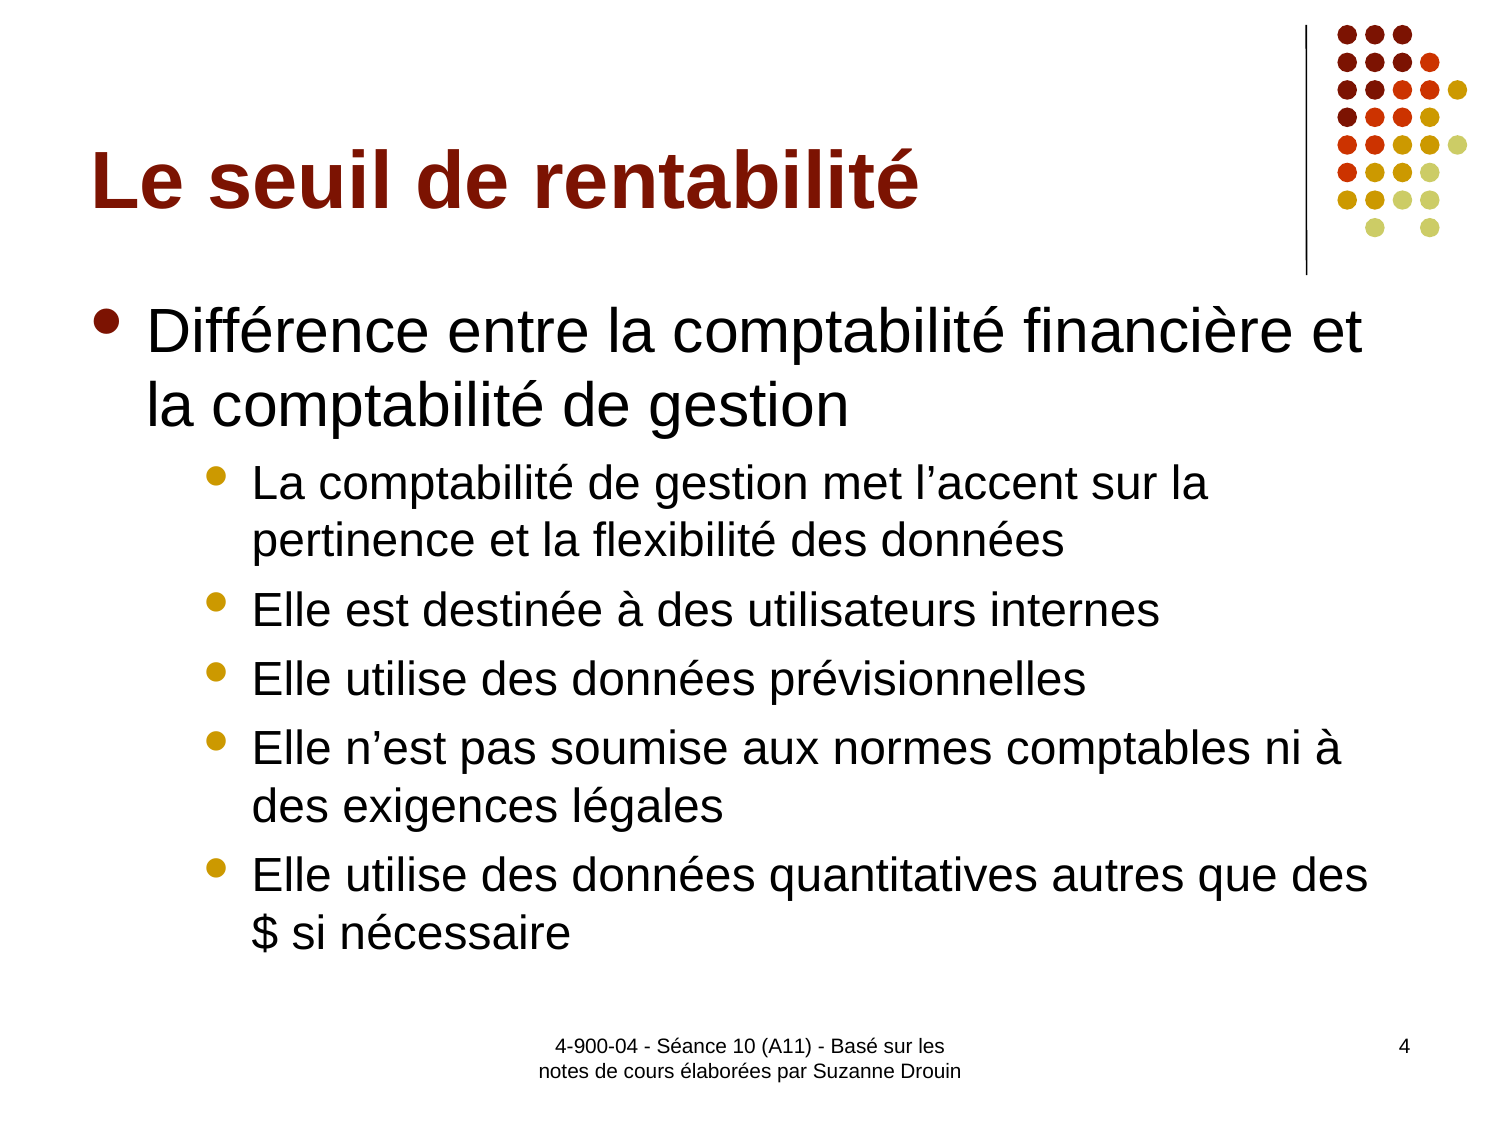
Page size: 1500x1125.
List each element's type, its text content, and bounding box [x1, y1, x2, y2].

text_box Le seuil de rentabilité [74, 20, 1313, 233]
text_box 4-900-04 - Séance 10 (A11) - Basé sur les notes de cours élaborées par Suzanne Drouin [512, 1025, 988, 1101]
text_box Différence entre la comptabilité financière et la comptabilité de gestion La comptabilité de gestion met l’accent sur la pertinence et la flexibilité des données Elle est destinée à des utilisateurs internes Elle utilise des données prévisionnelles Elle n’est pas soumise aux normes comptables ni à des exigences légales Elle utilise des données quantitatives autres que des $ si nécessaire [75, 282, 1426, 1006]
text_box <numéro> [1074, 1025, 1426, 1101]
